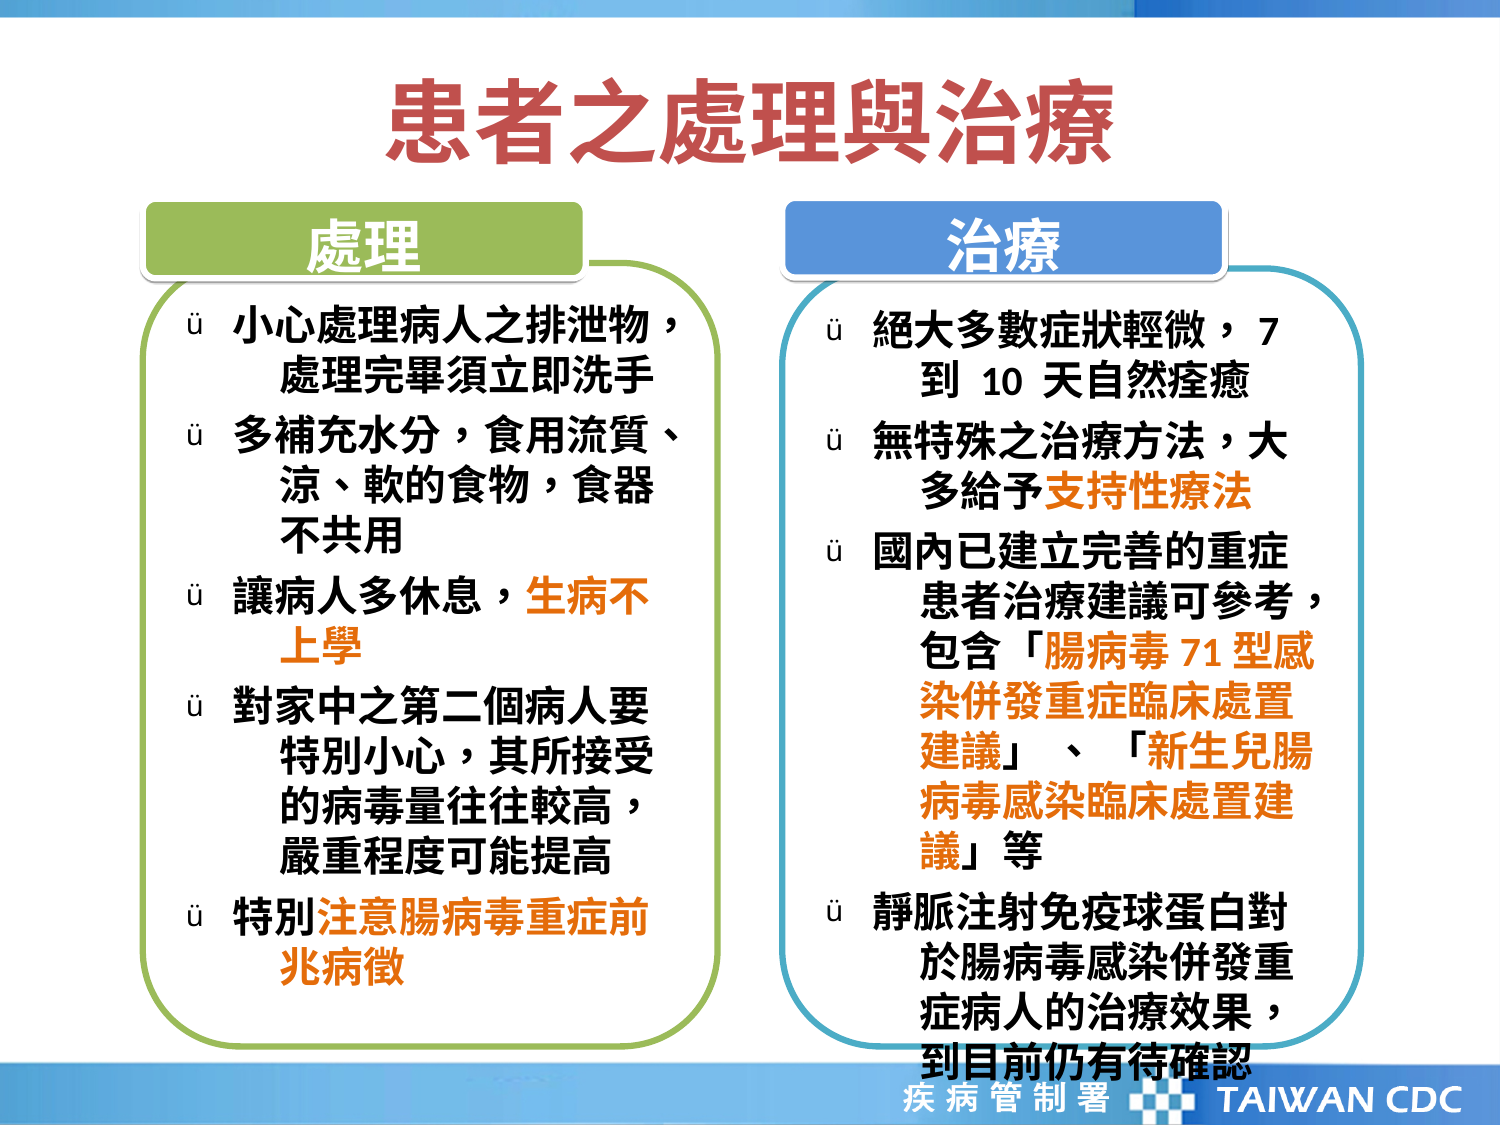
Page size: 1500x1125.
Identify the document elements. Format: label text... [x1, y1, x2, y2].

text_box 絕大多數症狀輕微，7到 10 天自然痊癒 無特殊之治療方法，大多給予支持性療法 國內已建立完善的重症患者治療建議可參考，包含「腸病毒71型感染併發重症臨床處置建議」 、 「新生兒腸病毒感染臨床處置建議」等 靜脈注射免疫球蛋白對於腸病毒感染併發重症病人的治療效果，到目前仍有待確認 [782, 268, 1361, 1047]
text_box 小心處理病人之排泄物，處理完畢須立即洗手 多補充水分，食用流質、涼、軟的食物，食器不共用 讓病人多休息，生病不上學 對家中之第二個病人要特別小心，其所接受的病毒量往往較高，嚴重程度可能提高 特別注意腸病毒重症前兆病徵 [142, 262, 718, 1047]
text_box 治療 [782, 197, 1226, 278]
title 患者之處理與治療 [75, 25, 1426, 214]
text_box 處理 [142, 198, 586, 279]
